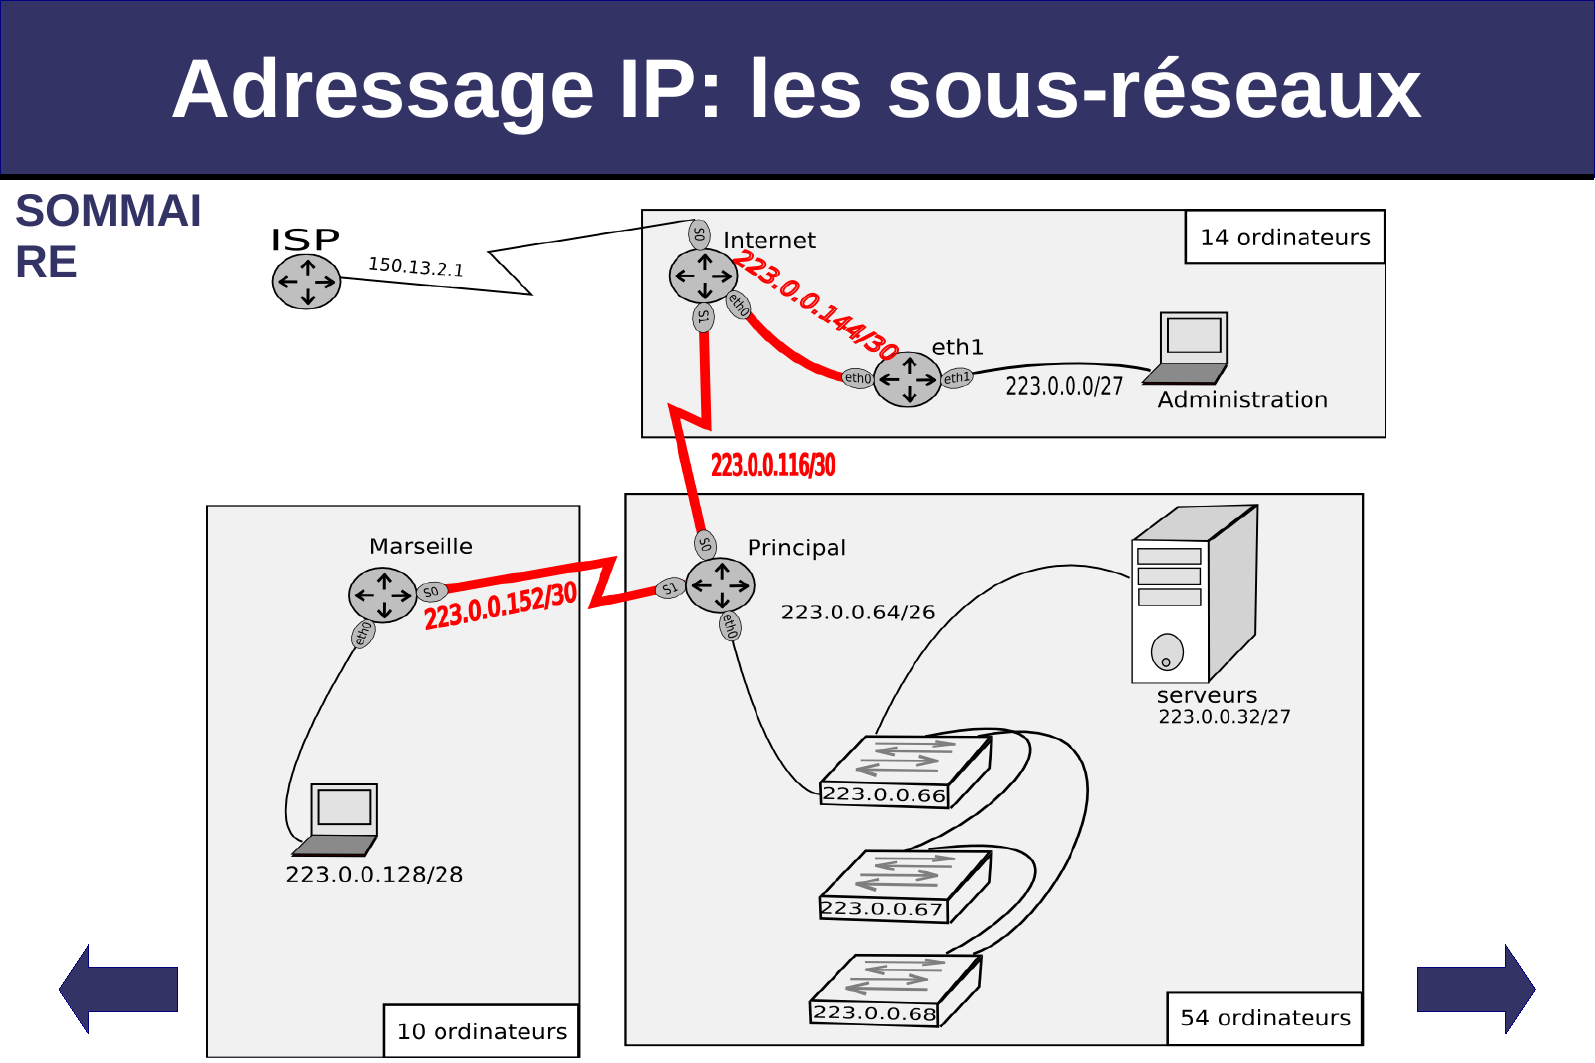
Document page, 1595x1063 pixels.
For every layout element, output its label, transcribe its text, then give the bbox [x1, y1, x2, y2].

text_box SOMMAIRE [0, 177, 237, 251]
text_box [1417, 944, 1536, 1034]
text_box Adressage IP: les sous-réseaux [0, 0, 1595, 178]
text_box [59, 944, 178, 1034]
picture [206, 209, 1386, 1058]
